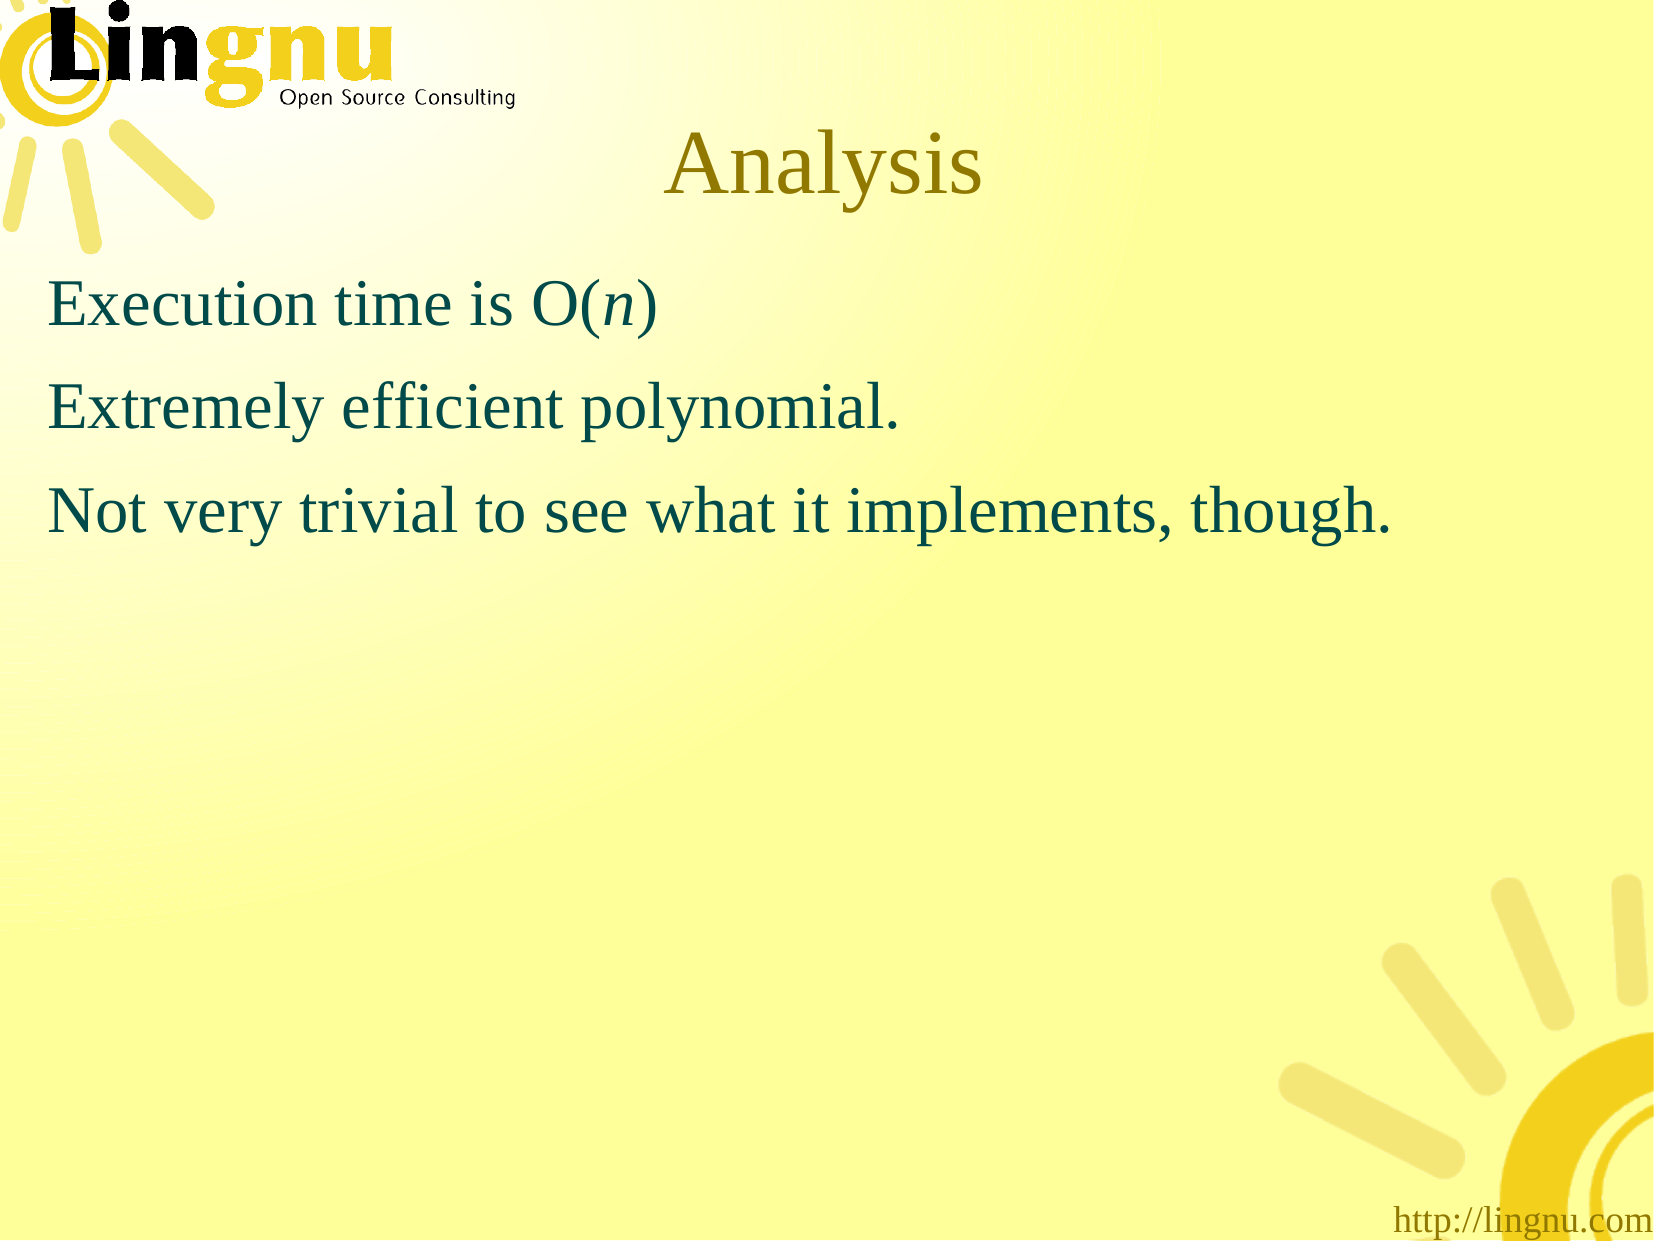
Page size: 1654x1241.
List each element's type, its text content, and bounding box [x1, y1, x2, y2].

picture [0, 0, 516, 256]
picture [1256, 871, 1654, 1241]
list Execution time is O(n) Extremely efficient polynomial. Not very trivial to see what it implements, though. [29, 265, 1625, 1211]
title Analysis [118, 58, 1531, 265]
